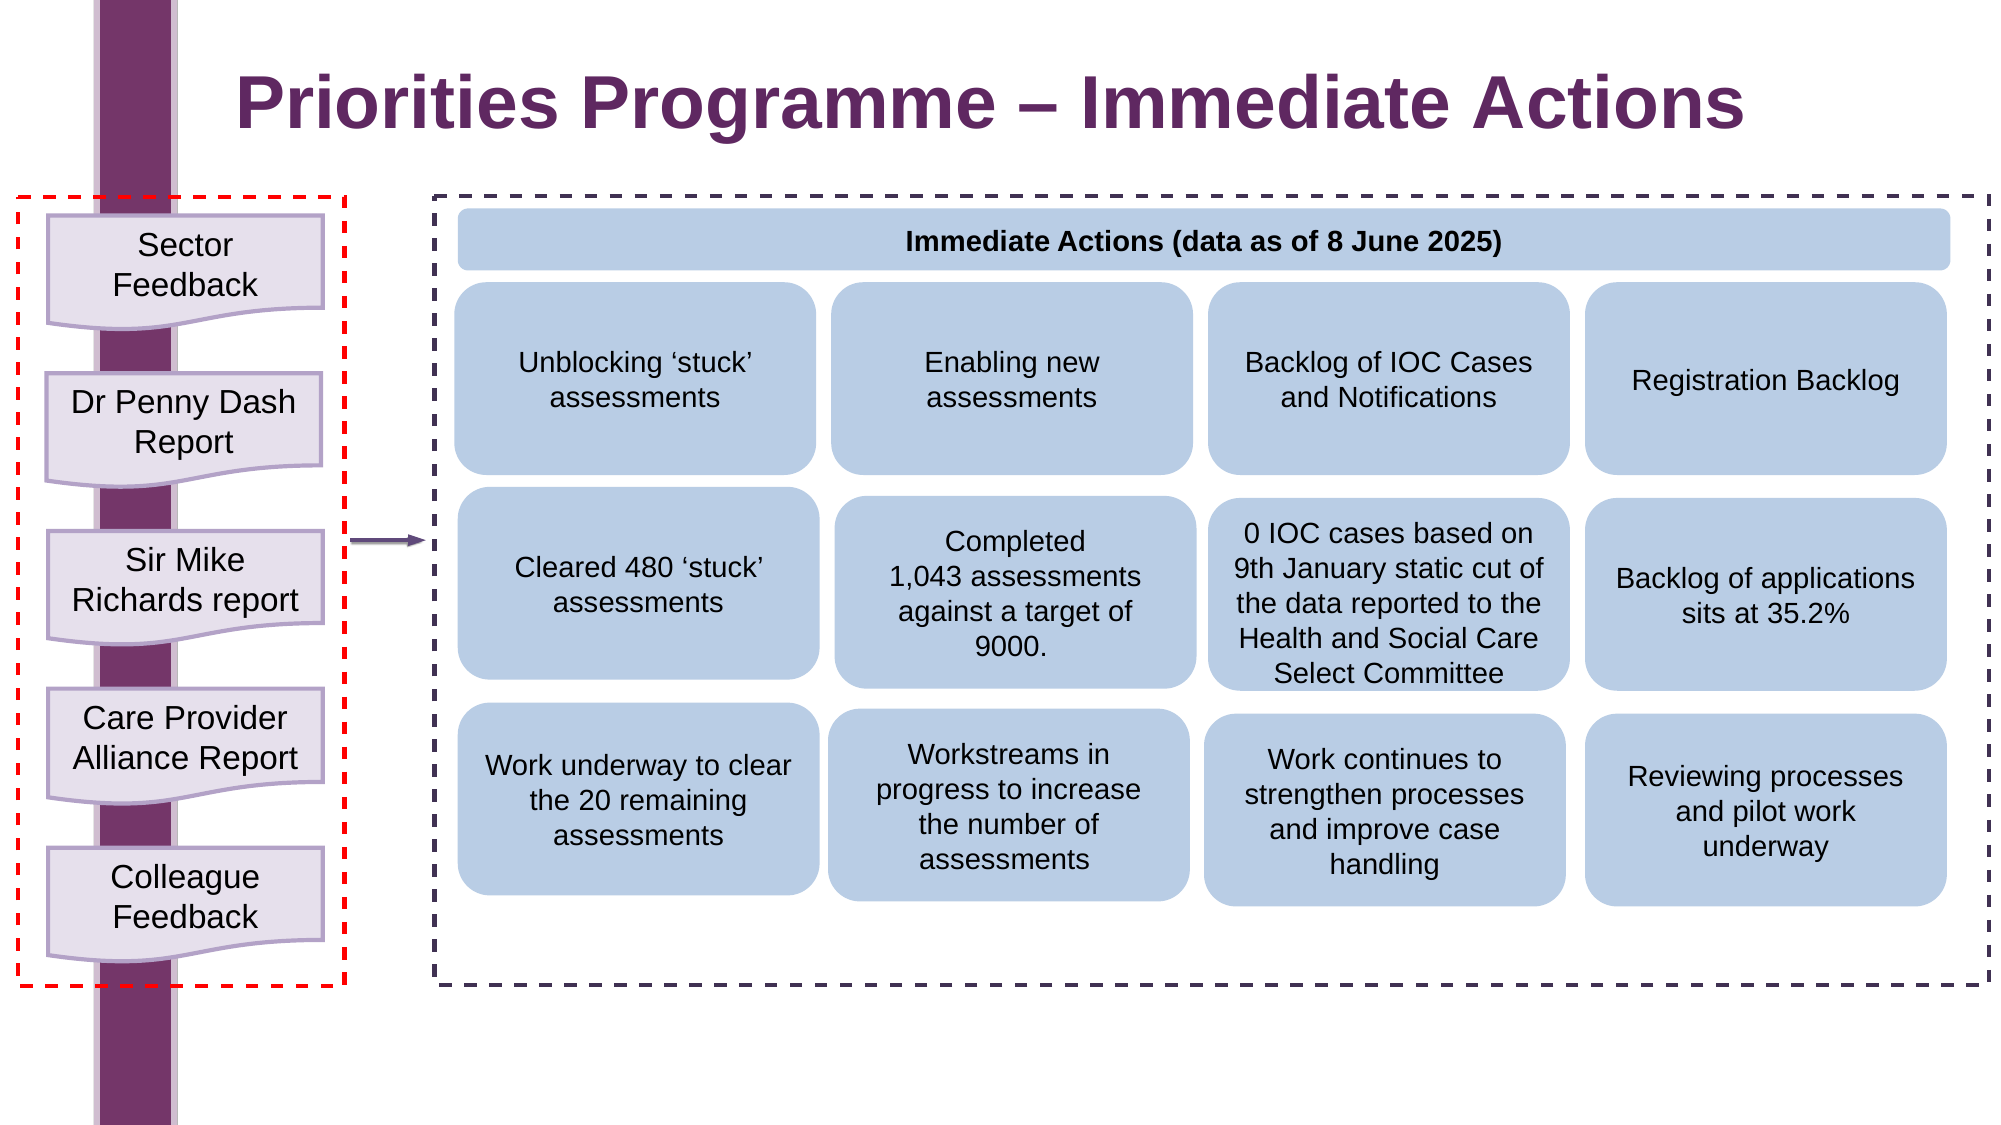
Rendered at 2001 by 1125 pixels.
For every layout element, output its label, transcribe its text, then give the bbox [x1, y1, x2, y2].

text_box Sector Feedback [48, 215, 323, 329]
text_box Registration Backlog [1585, 282, 1947, 476]
text_box Immediate Actions (data as of 8 June 2025) [457, 208, 1951, 271]
text_box Unblocking ‘stuck’ assessments [454, 282, 817, 476]
text_box Completed 1,043 assessments against a target of 9000. [834, 495, 1197, 689]
title Priorities Programme – Immediate Actions [220, 45, 1917, 184]
text_box Colleague Feedback [48, 847, 323, 962]
text_box Work continues to strengthen processes and improve case handling [1204, 713, 1566, 907]
text_box Work underway to clear the 20 remaining assessments [457, 702, 820, 896]
text_box [97, 325, 174, 373]
text_box Dr Penny Dash Report [46, 373, 322, 487]
text_box [97, 800, 174, 847]
text_box [97, 641, 174, 688]
text_box Enabling new assessments [831, 282, 1194, 476]
text_box [97, 483, 174, 530]
text_box Reviewing processes and pilot work underway [1585, 713, 1947, 907]
text_box [97, 0, 174, 215]
text_box Care Provider Alliance Report [48, 688, 323, 804]
text_box Backlog of IOC Cases and Notifications [1208, 282, 1570, 476]
text_box Cleared 480 ‘stuck’ assessments [457, 486, 820, 680]
text_box 0 IOC cases based on 9th January static cut of the data reported to the Health and Social Care Select Committee [1208, 497, 1570, 691]
text_box Workstreams in progress to increase the number of assessments [828, 708, 1190, 902]
text_box [97, 958, 174, 1125]
text_box Sir Mike Richards report [48, 530, 323, 645]
text_box Backlog of applications sits at 35.2% [1585, 497, 1947, 691]
